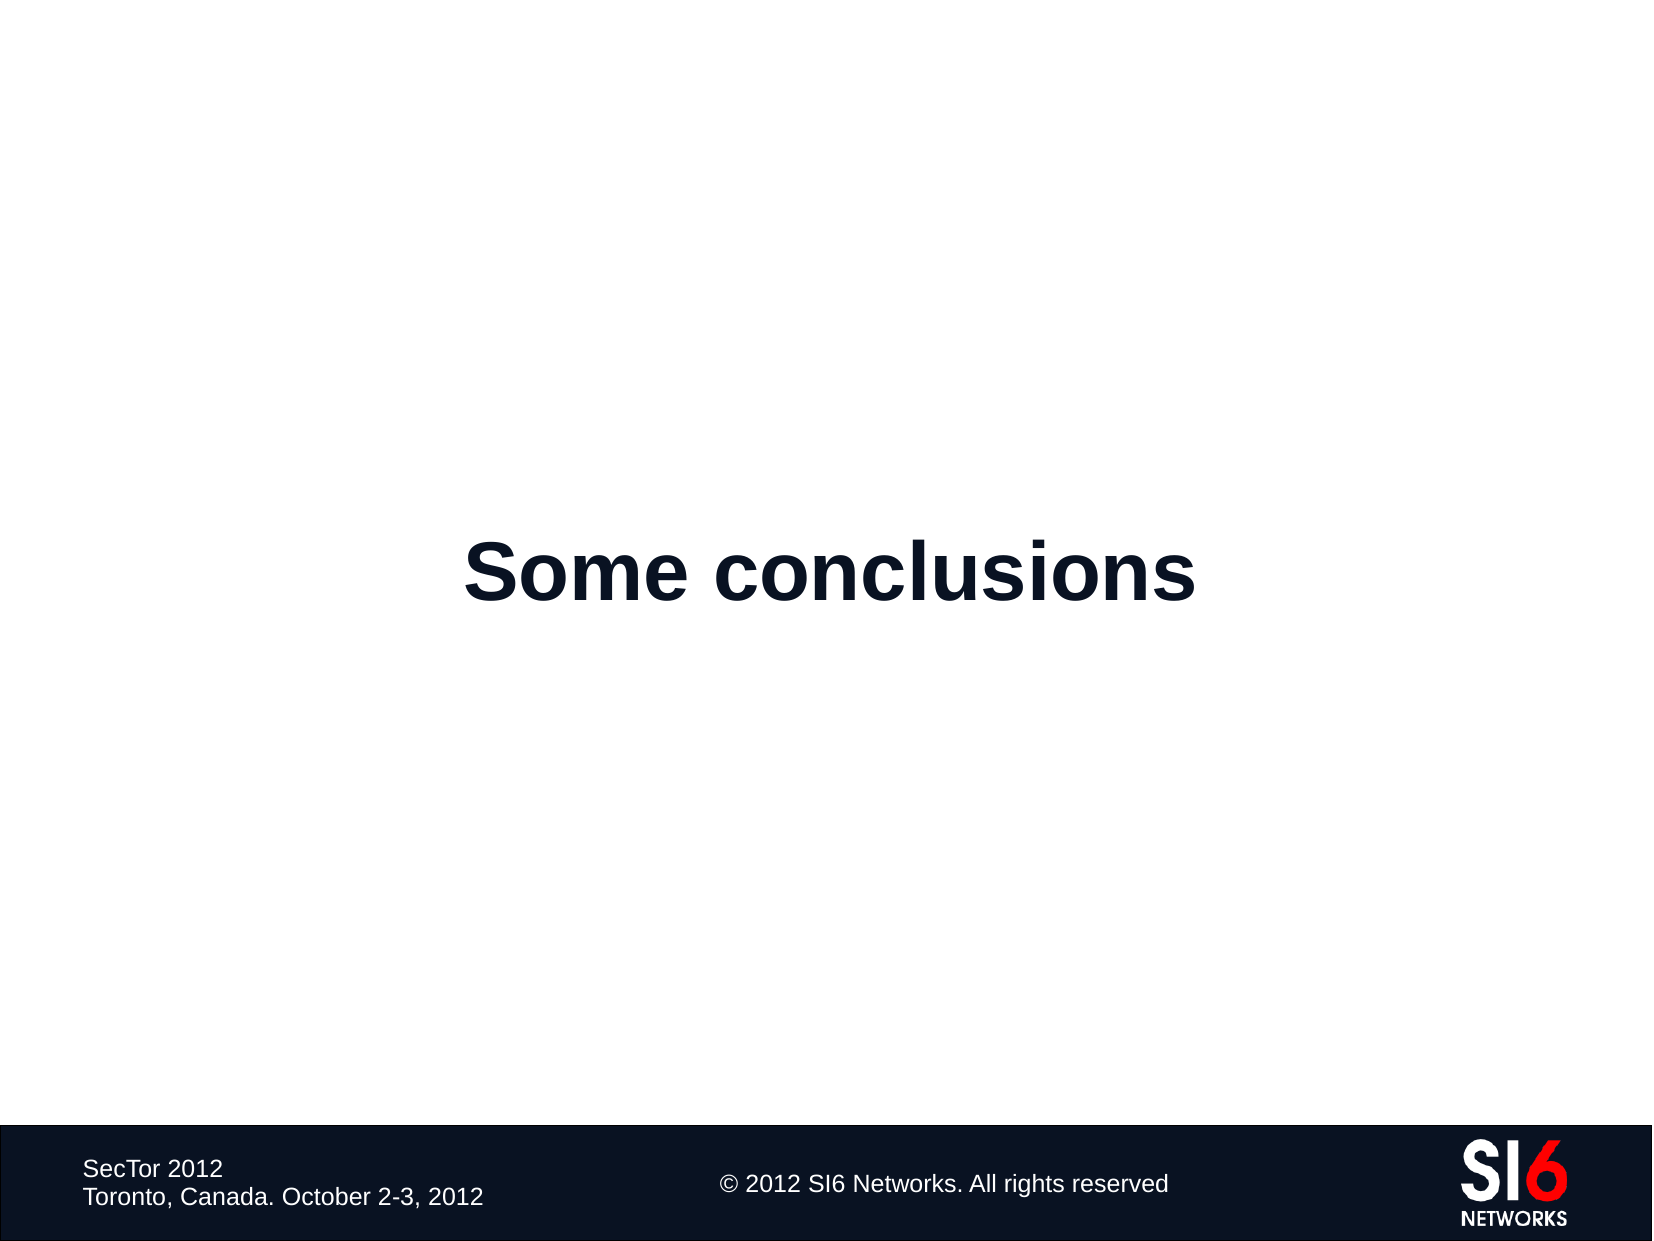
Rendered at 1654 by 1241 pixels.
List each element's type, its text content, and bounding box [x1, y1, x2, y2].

picture [1461, 1139, 1567, 1226]
title Some conclusions [86, 467, 1576, 676]
